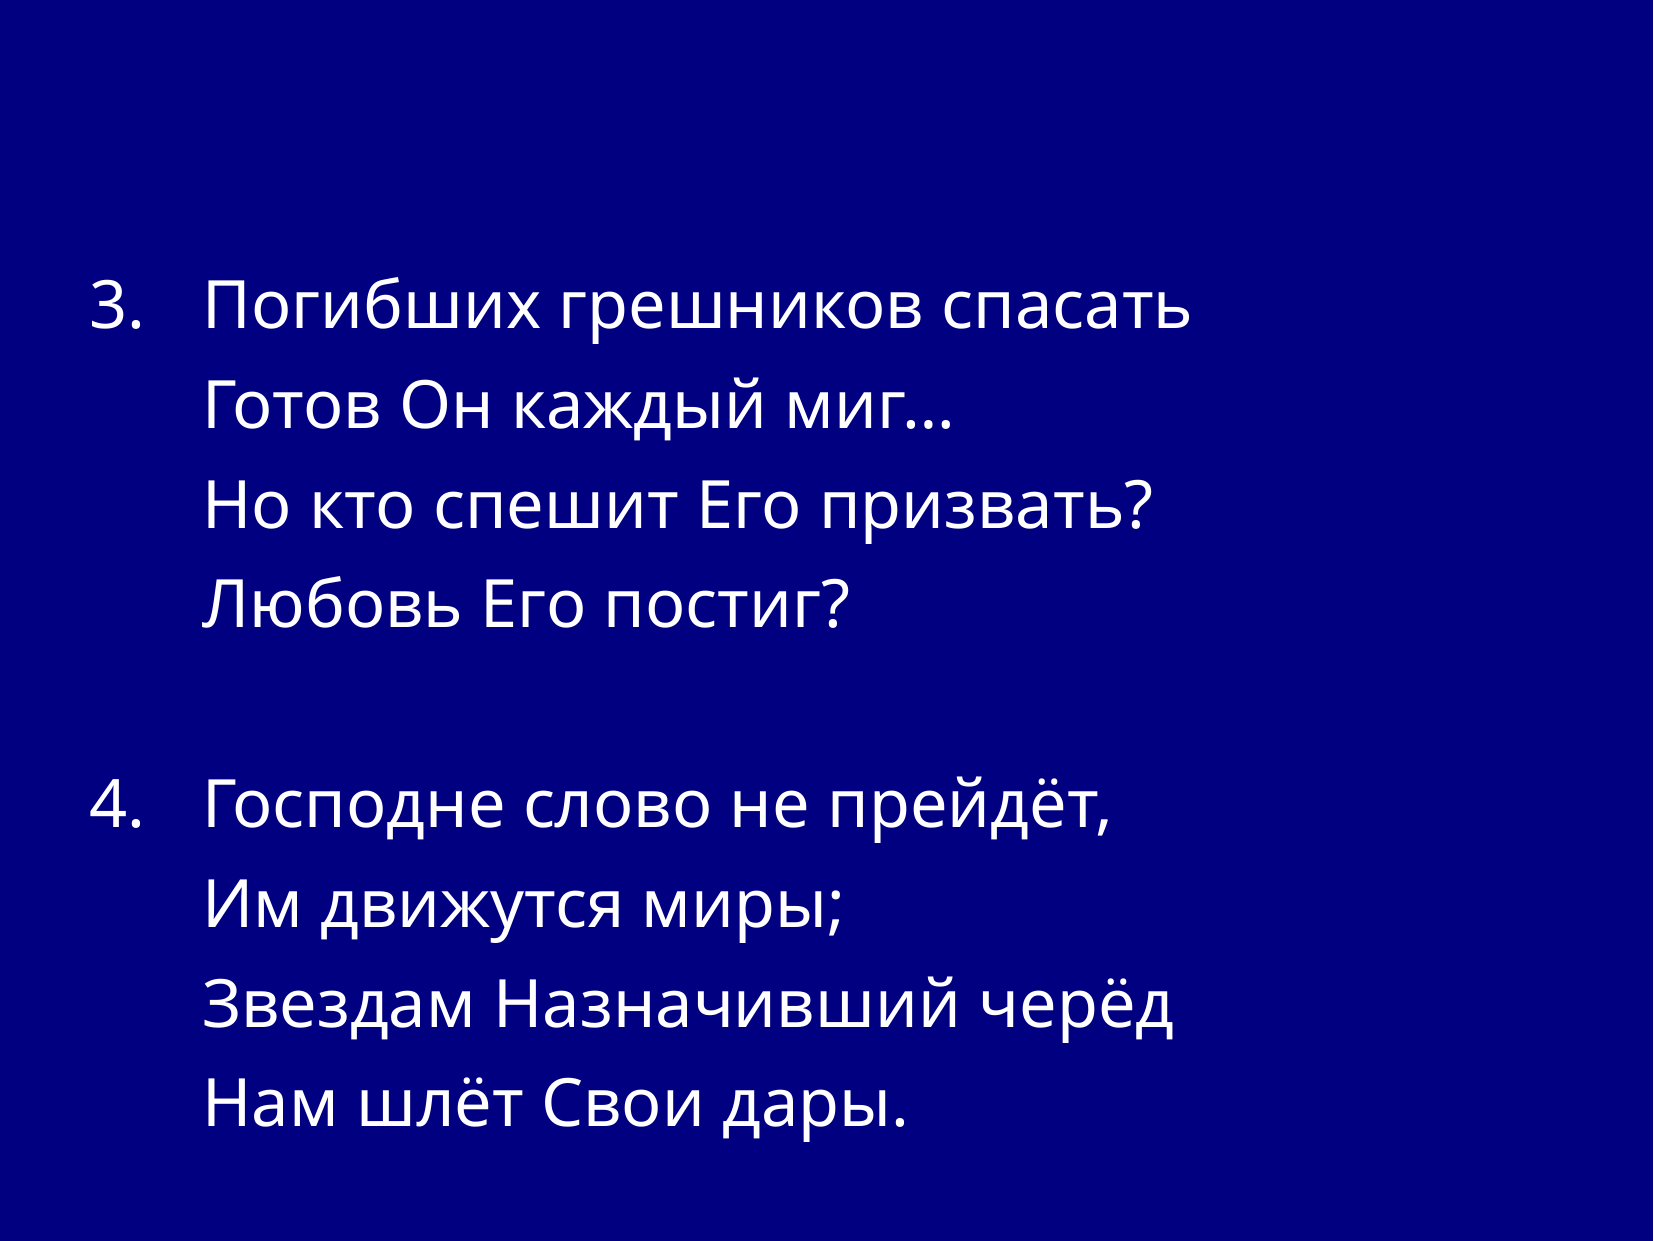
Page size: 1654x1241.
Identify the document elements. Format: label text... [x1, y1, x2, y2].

text_box 3. Погибших грешников спасать Готов Он каждый миг… Но кто спешит Его призвать? Любовь Его постиг? 4. Господне слово не прейдёт, Им движутся миры; Звездам Назначивший черёд Нам шлёт Свои дары. [75, 150, 1576, 1163]
